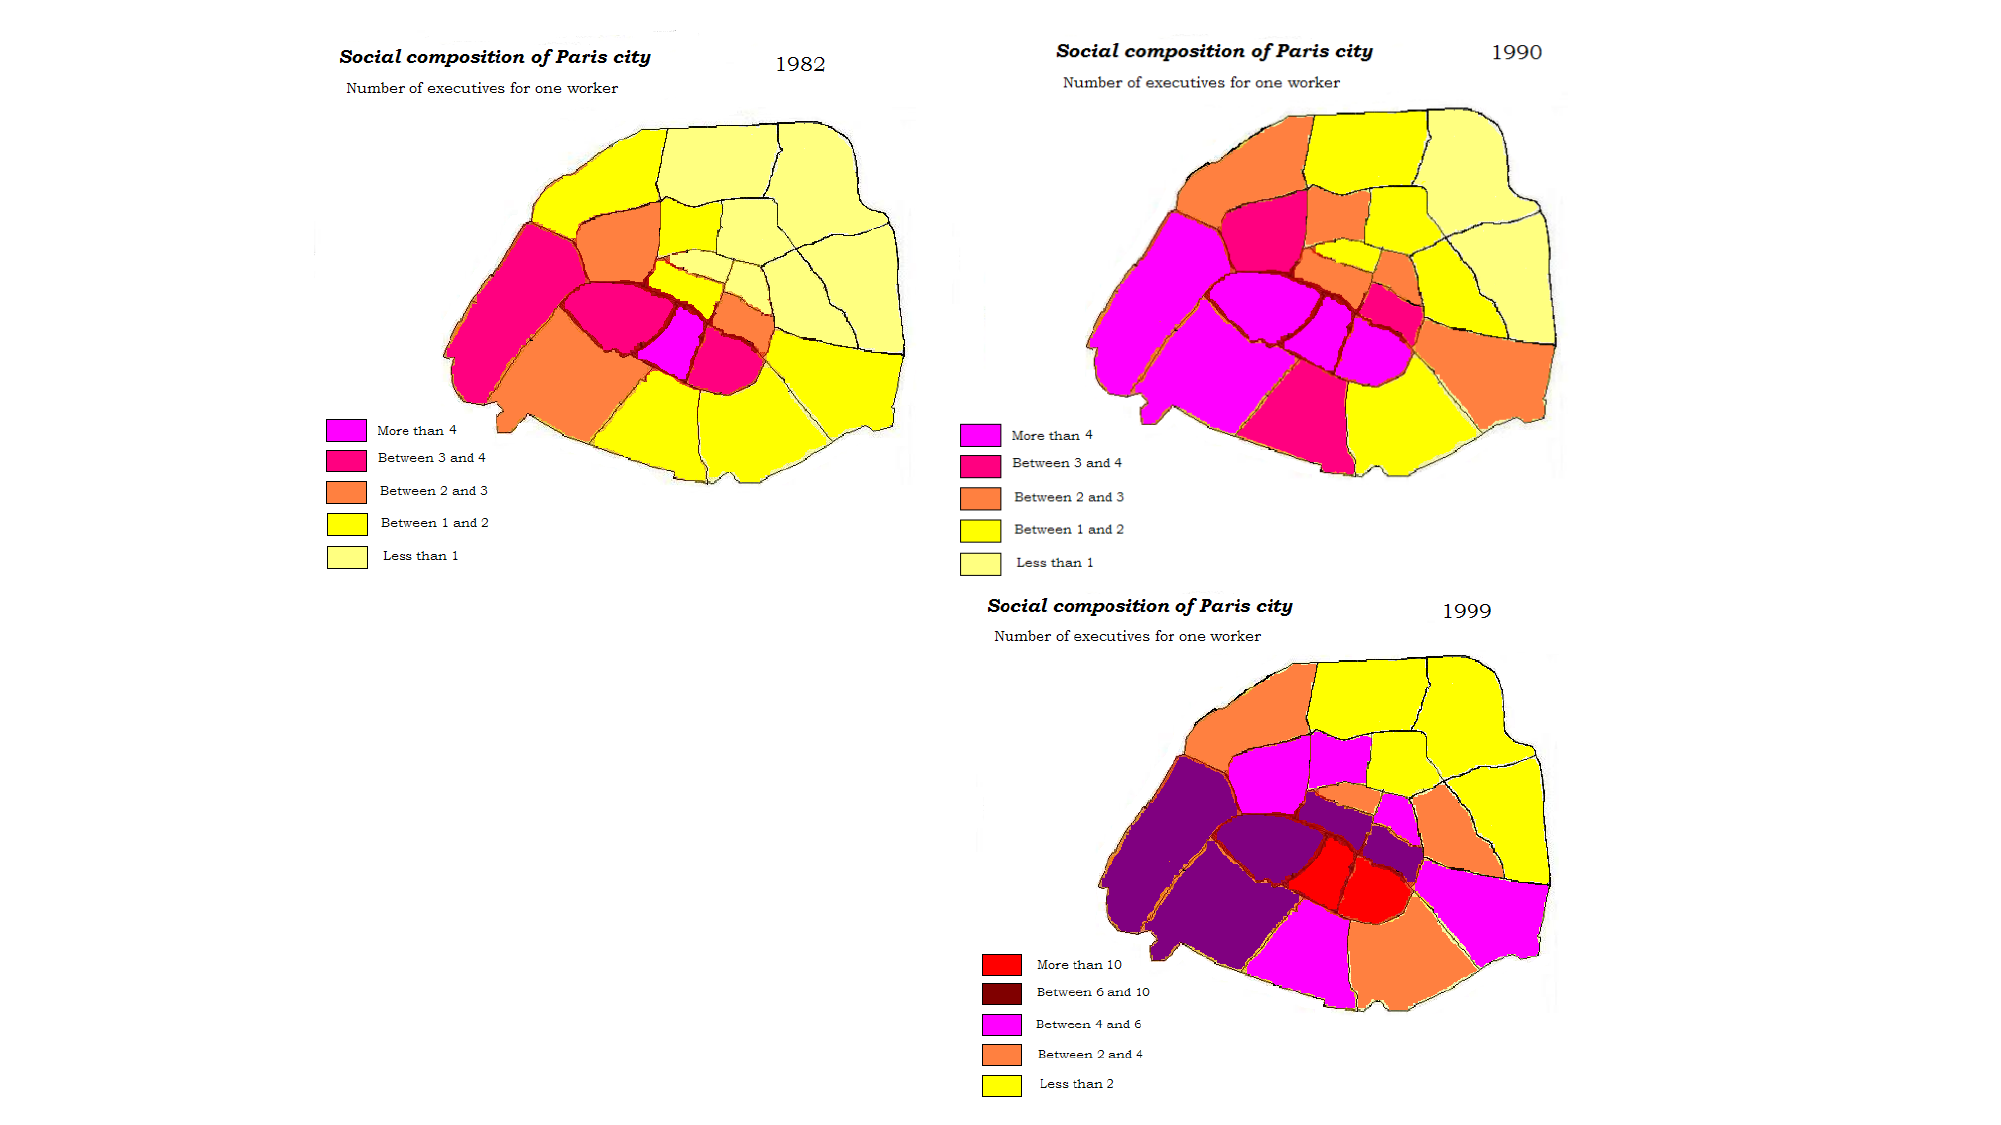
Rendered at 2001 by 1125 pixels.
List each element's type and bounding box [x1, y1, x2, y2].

picture [314, 30, 1603, 1125]
